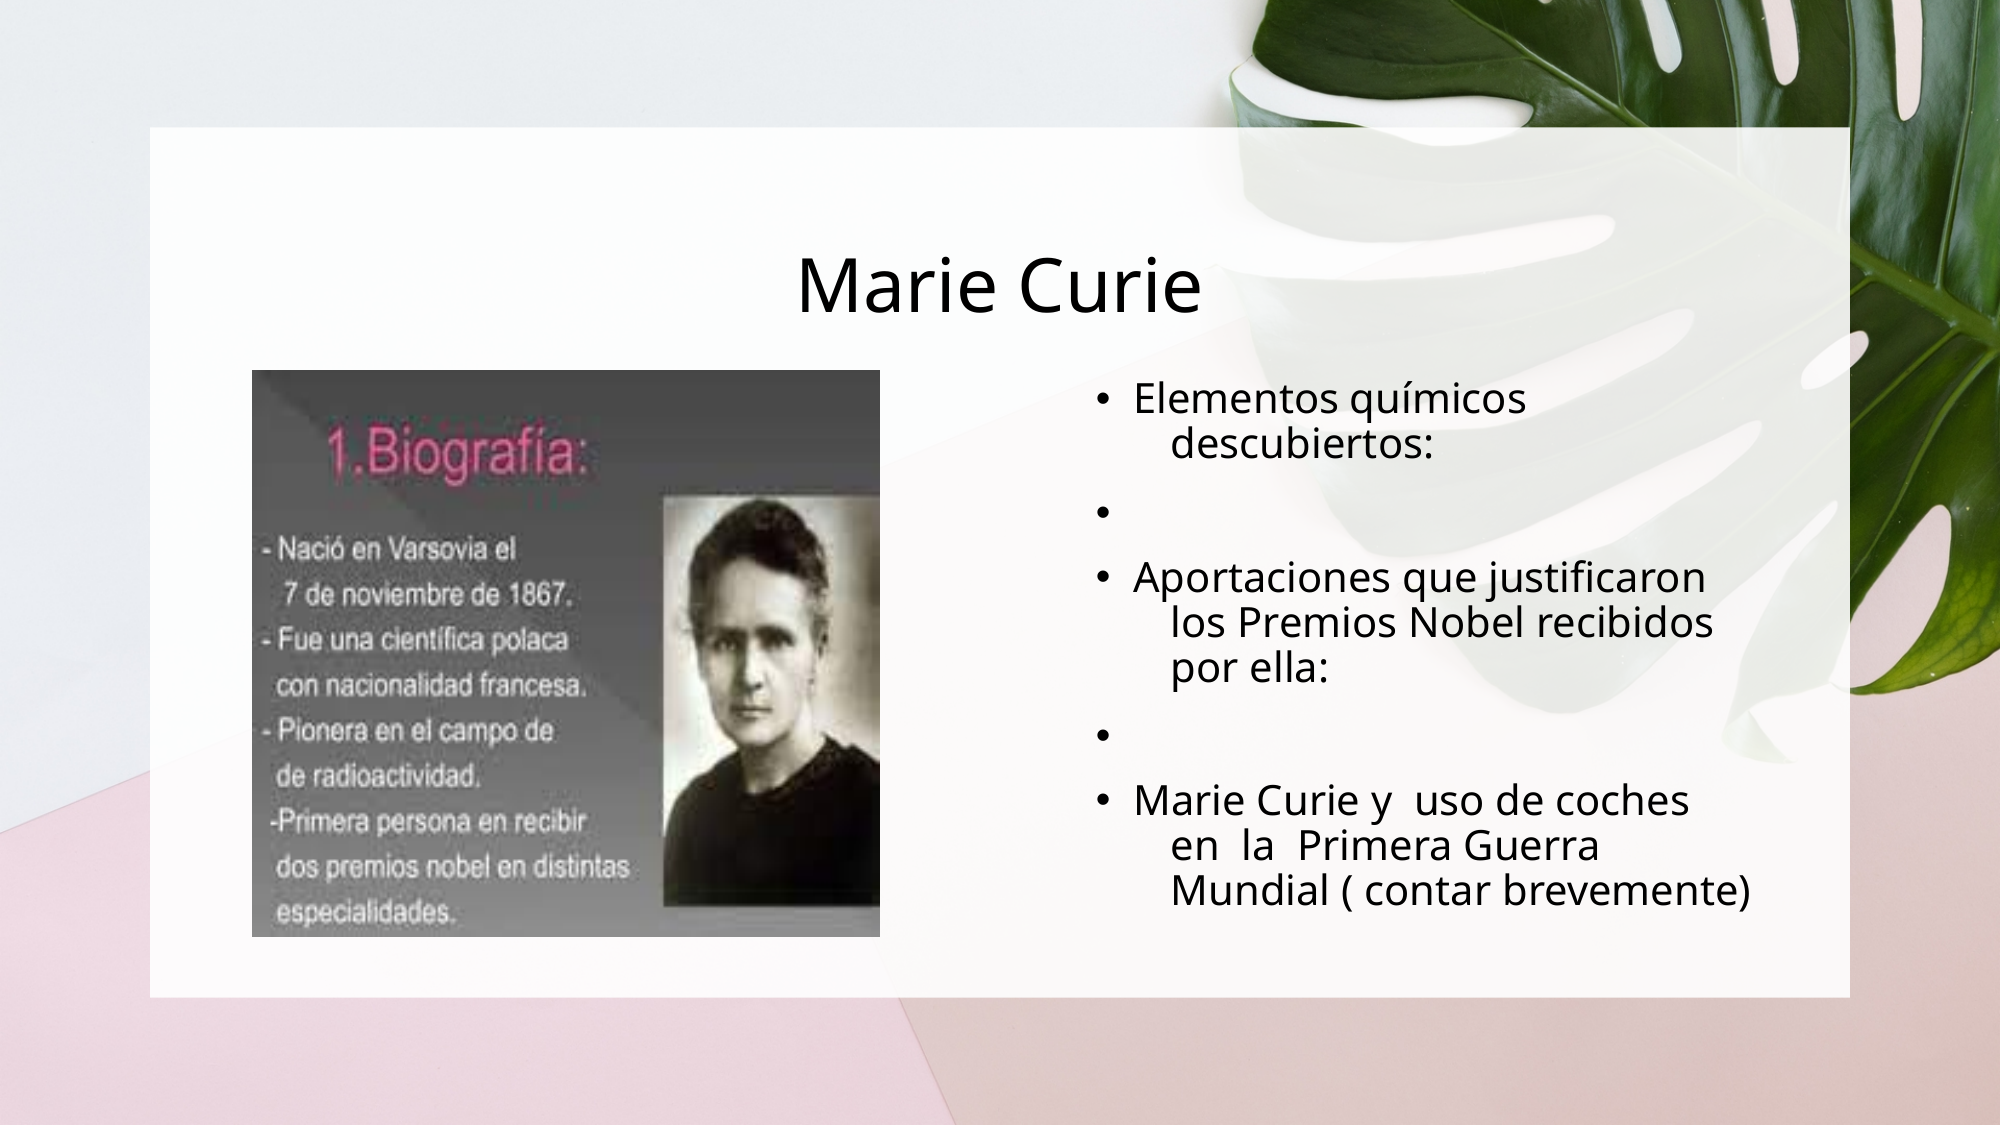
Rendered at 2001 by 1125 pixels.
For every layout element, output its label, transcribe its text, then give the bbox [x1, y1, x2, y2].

picture [1648, 773, 1987, 1112]
list Elementos químicos descubiertos: Aportaciones que justificaron los Premios Nobel recibidos por ella: Marie Curie y uso de coches en la Primera Guerra Mundial ( contar brevemente) [1080, 370, 1771, 952]
picture [252, 370, 880, 937]
title Marie Curie [208, 146, 1792, 337]
